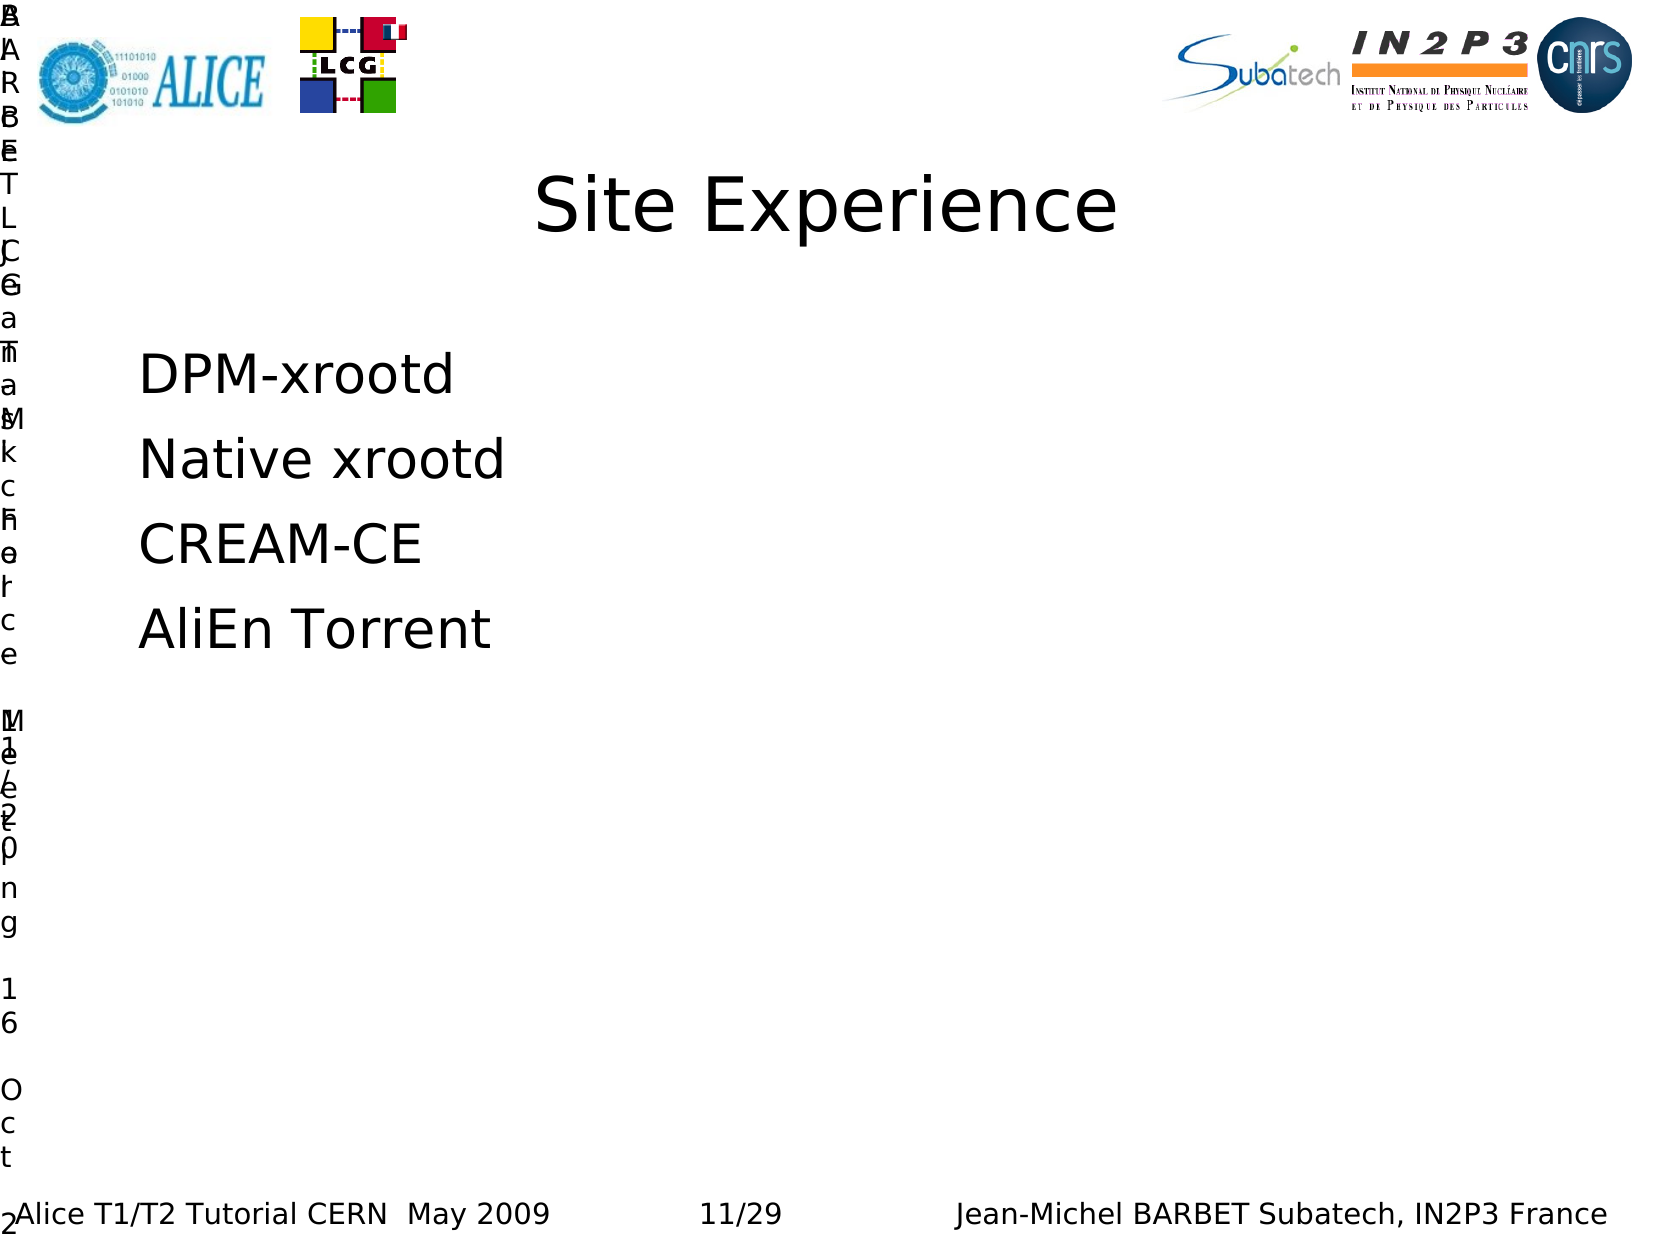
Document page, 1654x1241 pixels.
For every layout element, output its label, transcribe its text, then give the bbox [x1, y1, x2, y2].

picture [300, 17, 409, 102]
list DPM-xrootd Native xrootd CREAM-CE AliEn Torrent [121, 344, 1534, 938]
title Site Experience [121, 102, 1534, 310]
picture [37, 37, 276, 127]
picture [1537, 17, 1632, 113]
picture [1350, 21, 1528, 102]
picture [1162, 34, 1340, 102]
